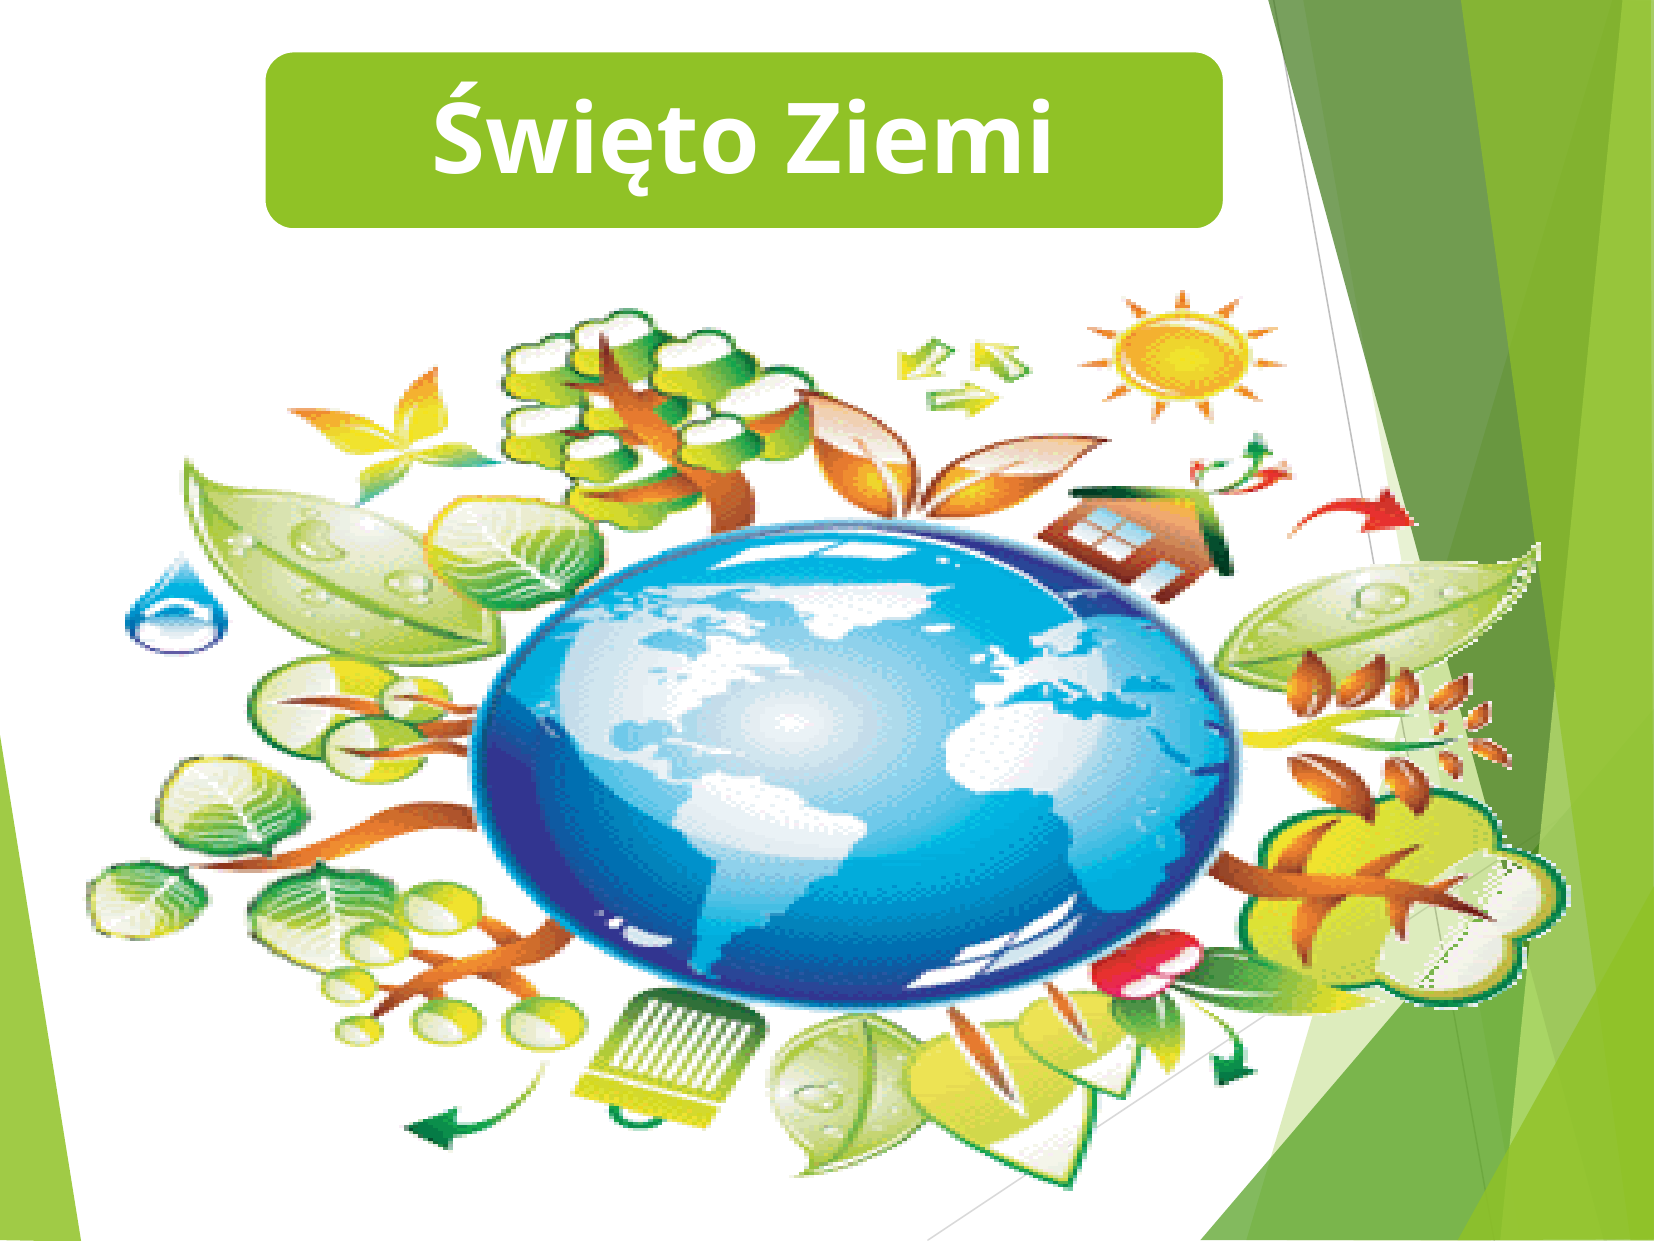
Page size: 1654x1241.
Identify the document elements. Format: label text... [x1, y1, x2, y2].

picture [82, 290, 1571, 1191]
text_box Święto Ziemi [263, 50, 1225, 230]
